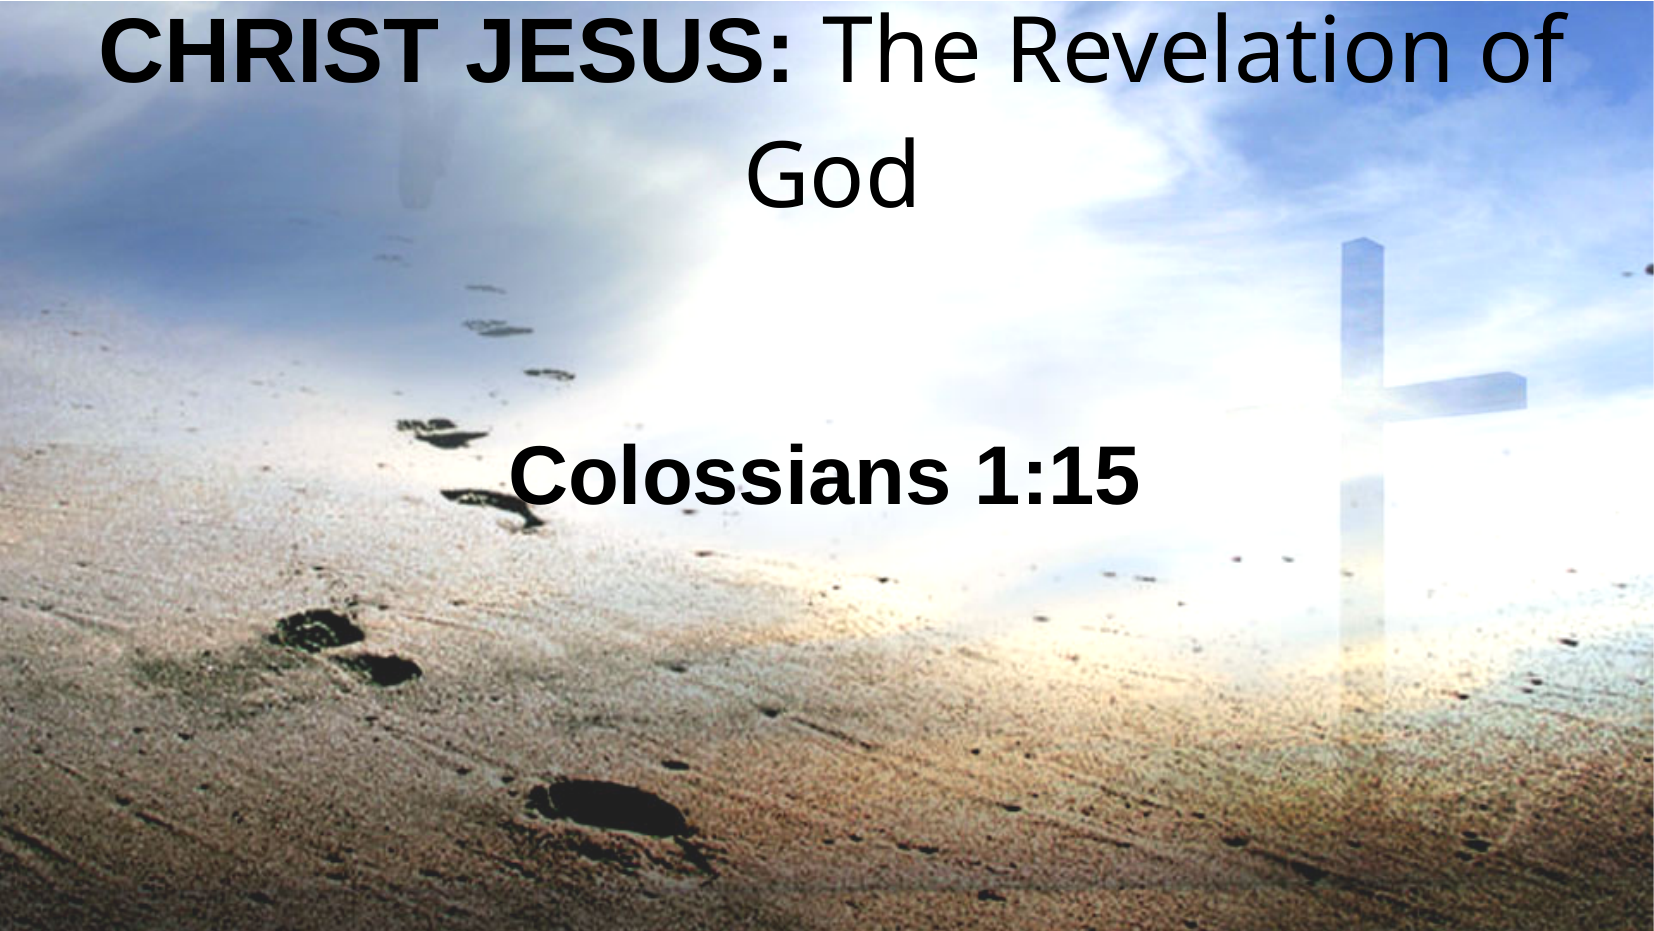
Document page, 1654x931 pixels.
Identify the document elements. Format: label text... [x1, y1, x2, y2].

picture [0, 1, 1654, 931]
title CHRIST JESUS: The Revelation of God [15, 0, 1651, 238]
subtitle Colossians 1:15 [15, 217, 1636, 736]
